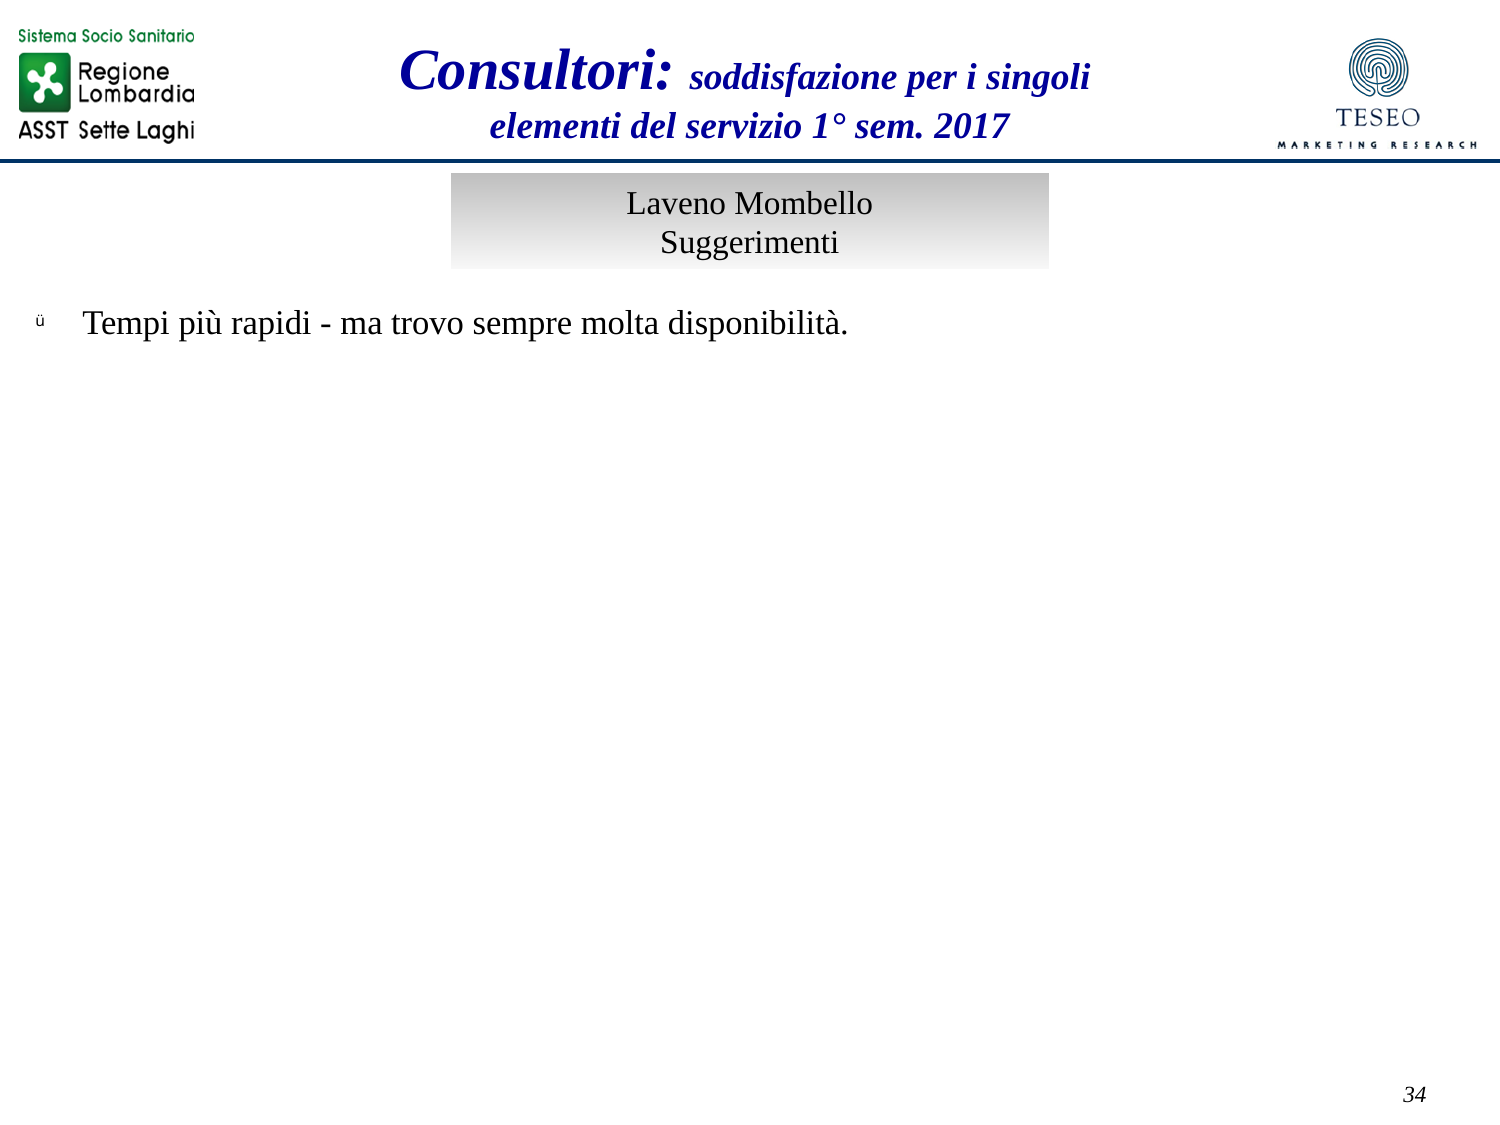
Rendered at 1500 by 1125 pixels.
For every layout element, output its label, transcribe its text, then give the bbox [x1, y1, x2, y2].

text_box Tempi più rapidi - ma trovo sempre molta disponibilità. [20, 292, 1480, 349]
picture [19, 26, 194, 148]
picture [1294, 30, 1481, 149]
text_box Consultori: soddisfazione per i singoli elementi del servizio 1° sem. 2017 [206, 25, 1294, 151]
text_box Laveno Mombello Suggerimenti [451, 173, 1049, 269]
